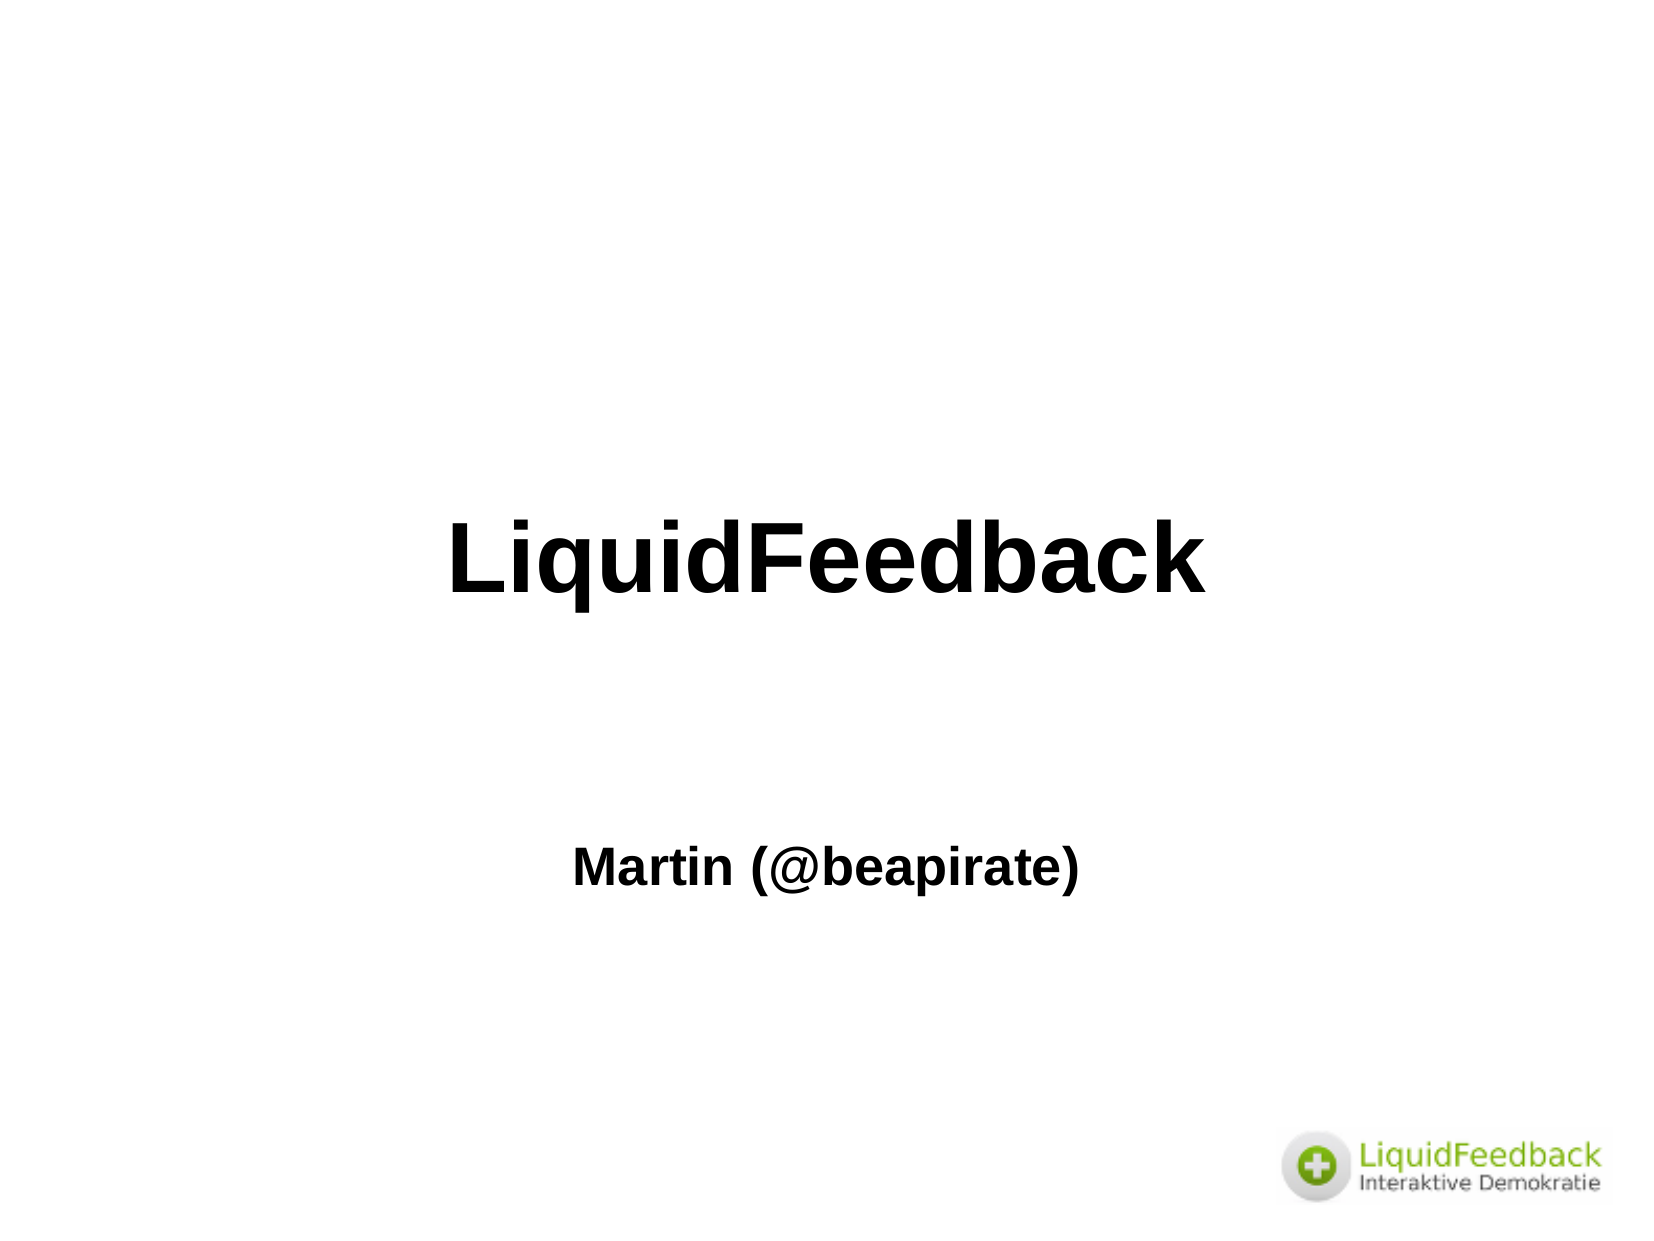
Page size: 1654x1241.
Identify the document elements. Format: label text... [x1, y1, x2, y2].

text_box LiquidFeedback Martin (@beapirate) [82, 297, 1571, 1102]
picture [1276, 1127, 1613, 1205]
